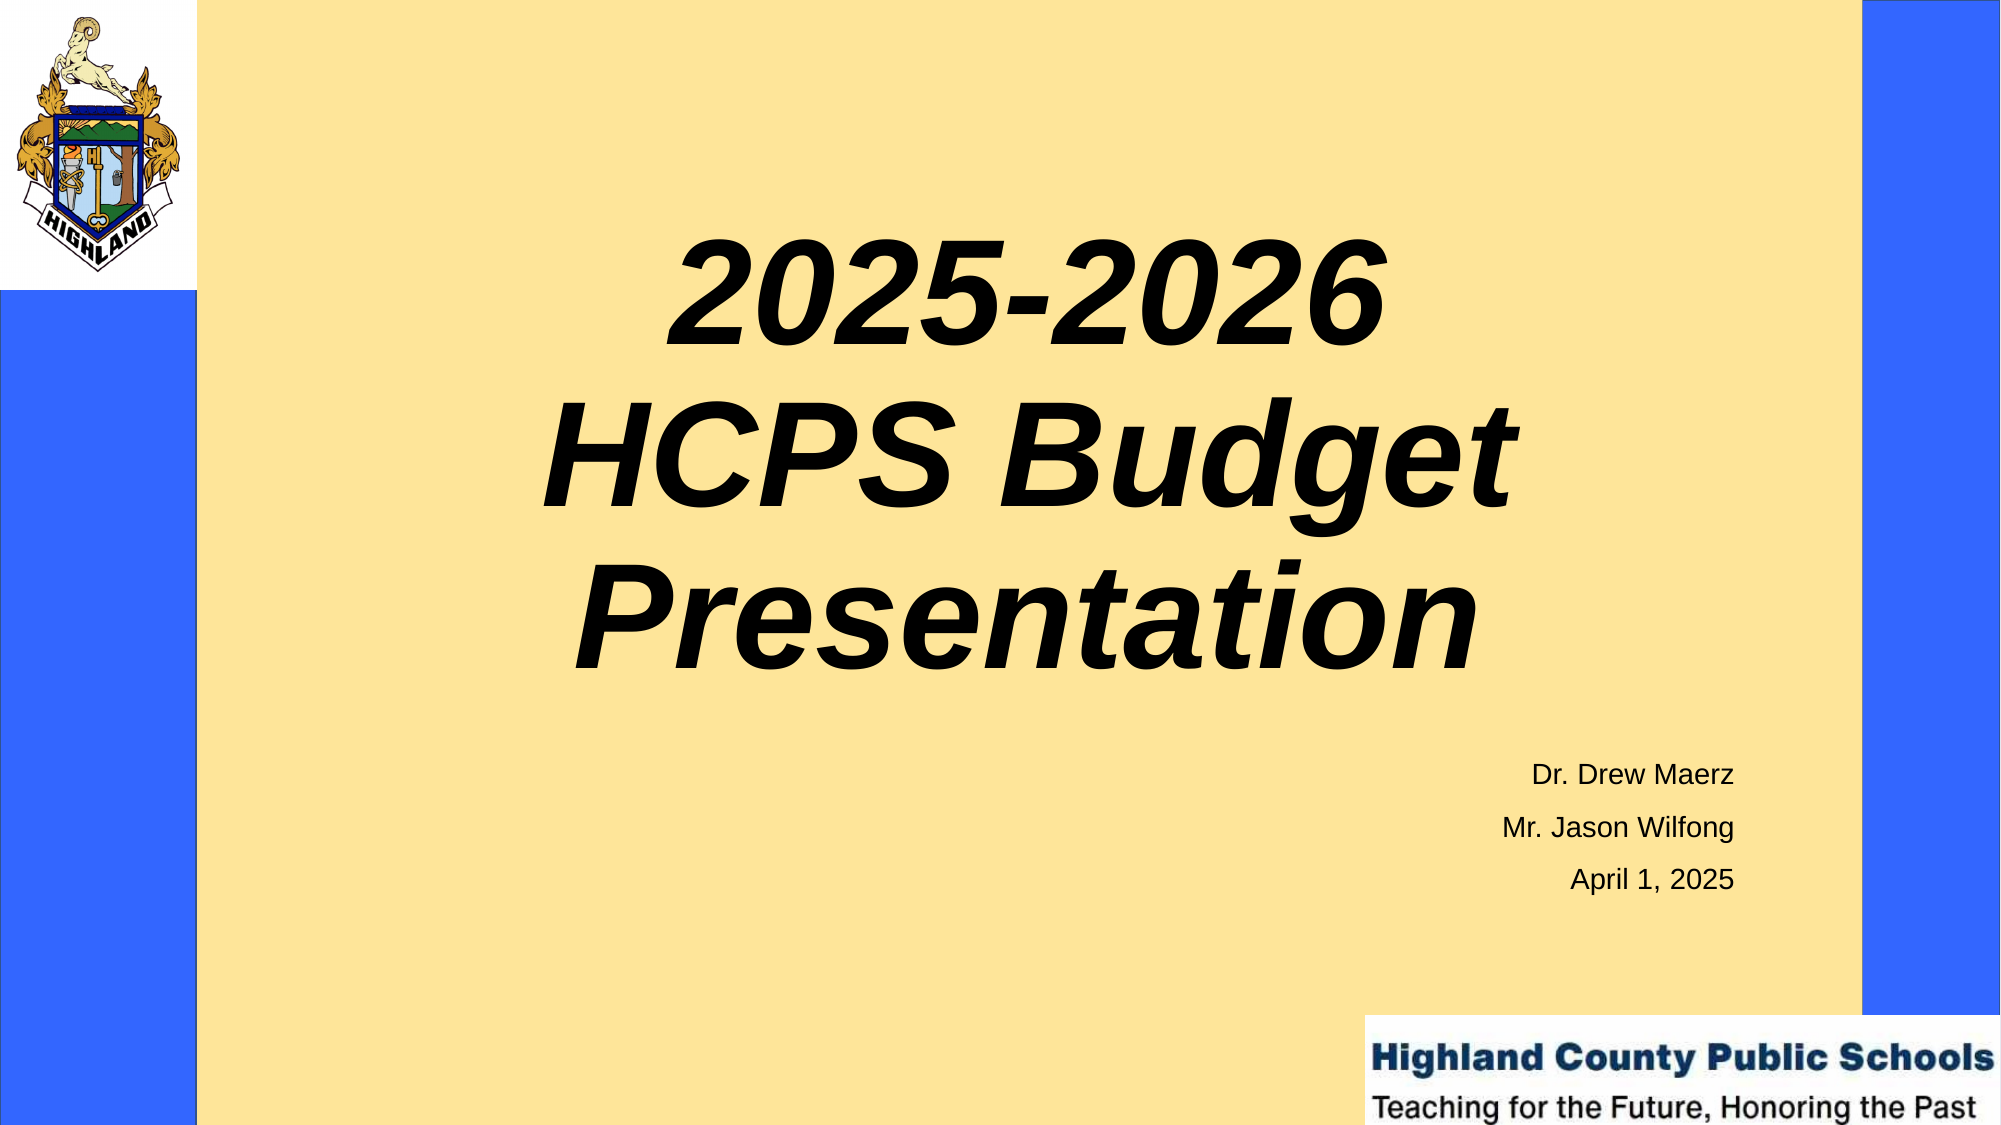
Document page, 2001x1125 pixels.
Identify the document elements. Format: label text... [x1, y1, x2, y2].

picture [1365, 1015, 2000, 1125]
title 2025-2026 HCPS Budget Presentation [278, 170, 1779, 709]
picture [0, 0, 197, 290]
subtitle Dr. Drew Maerz Mr. Jason Wilfong April 1, 2025 [249, 696, 1750, 906]
